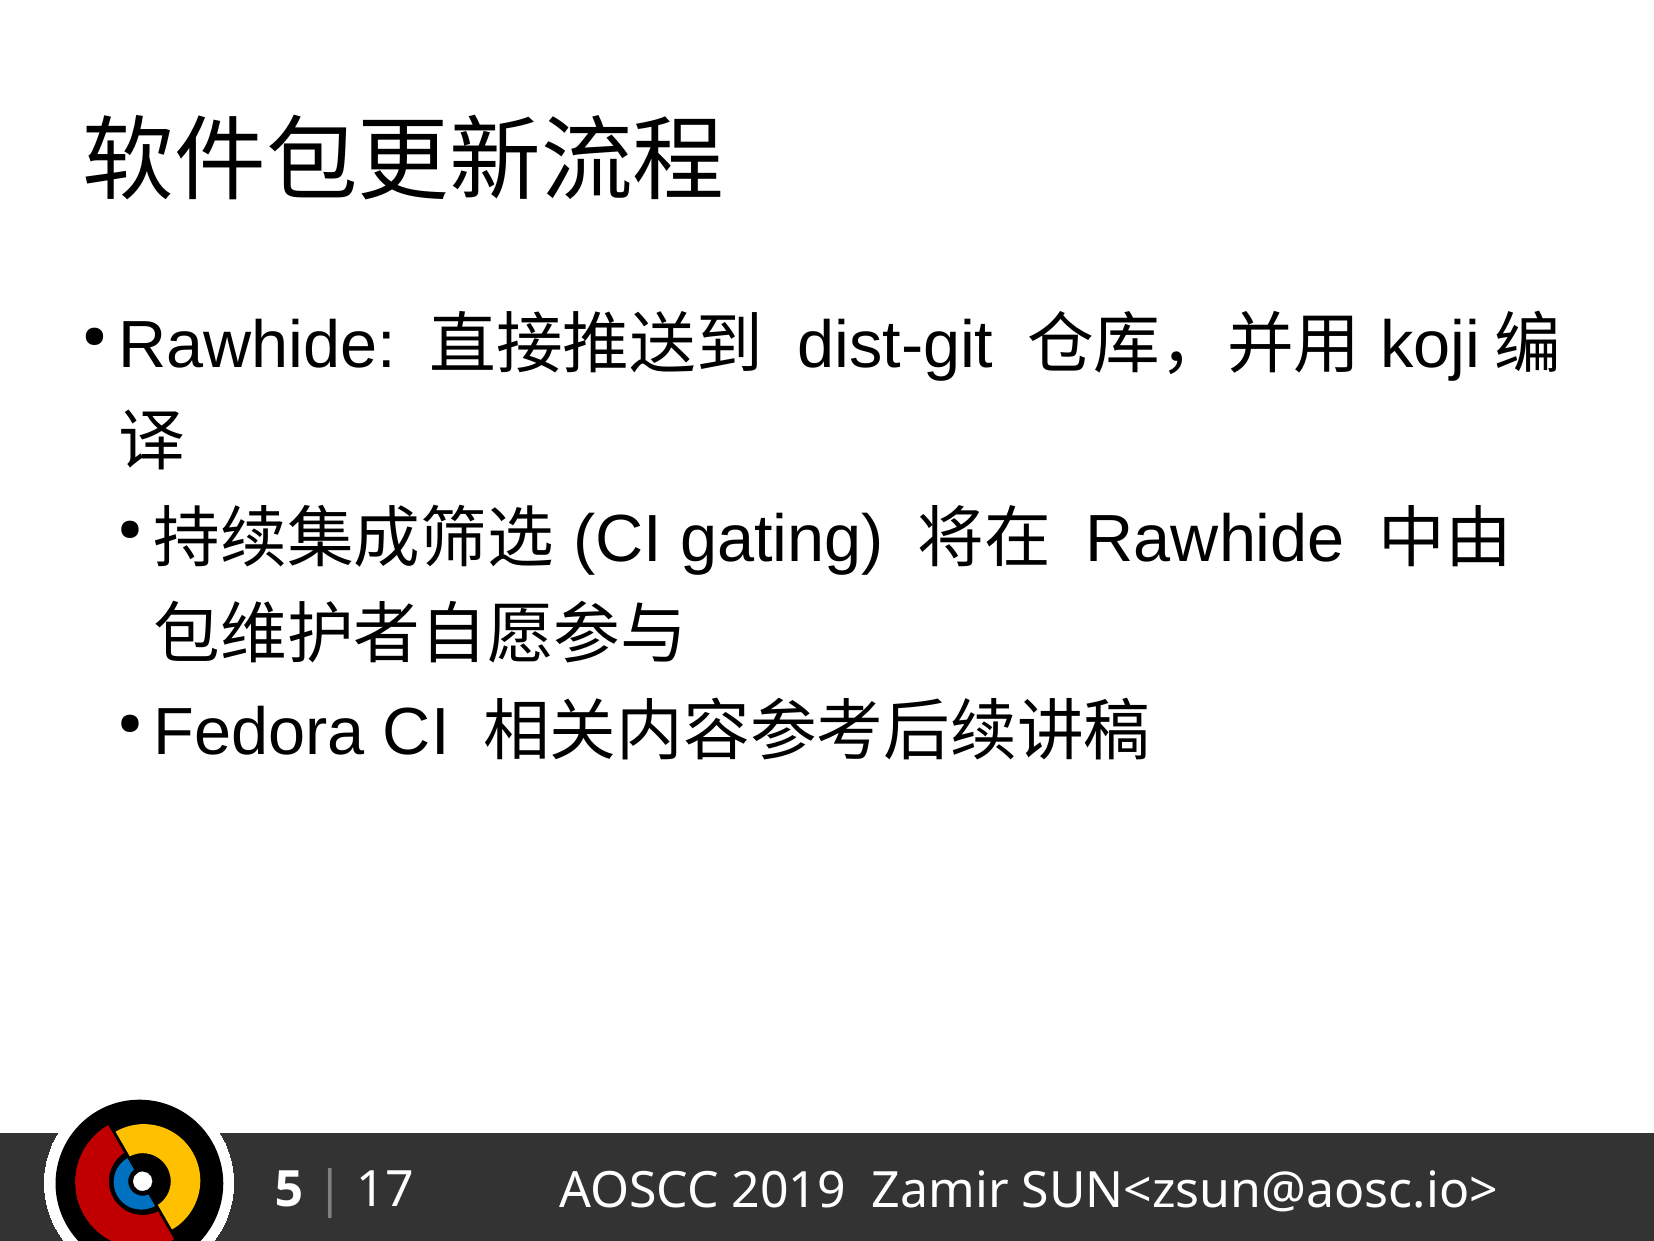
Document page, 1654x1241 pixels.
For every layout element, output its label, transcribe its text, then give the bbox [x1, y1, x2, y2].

subtitle Rawhide: 直接推送到 dist-git 仓库，并用koji编译 持续集成筛选(CI gating) 将在 Rawhide 中由包维护者自愿参与 Fedora CI 相关内容参考后续讲稿 [82, 290, 1571, 1010]
title 软件包更新流程 [82, 49, 1571, 257]
